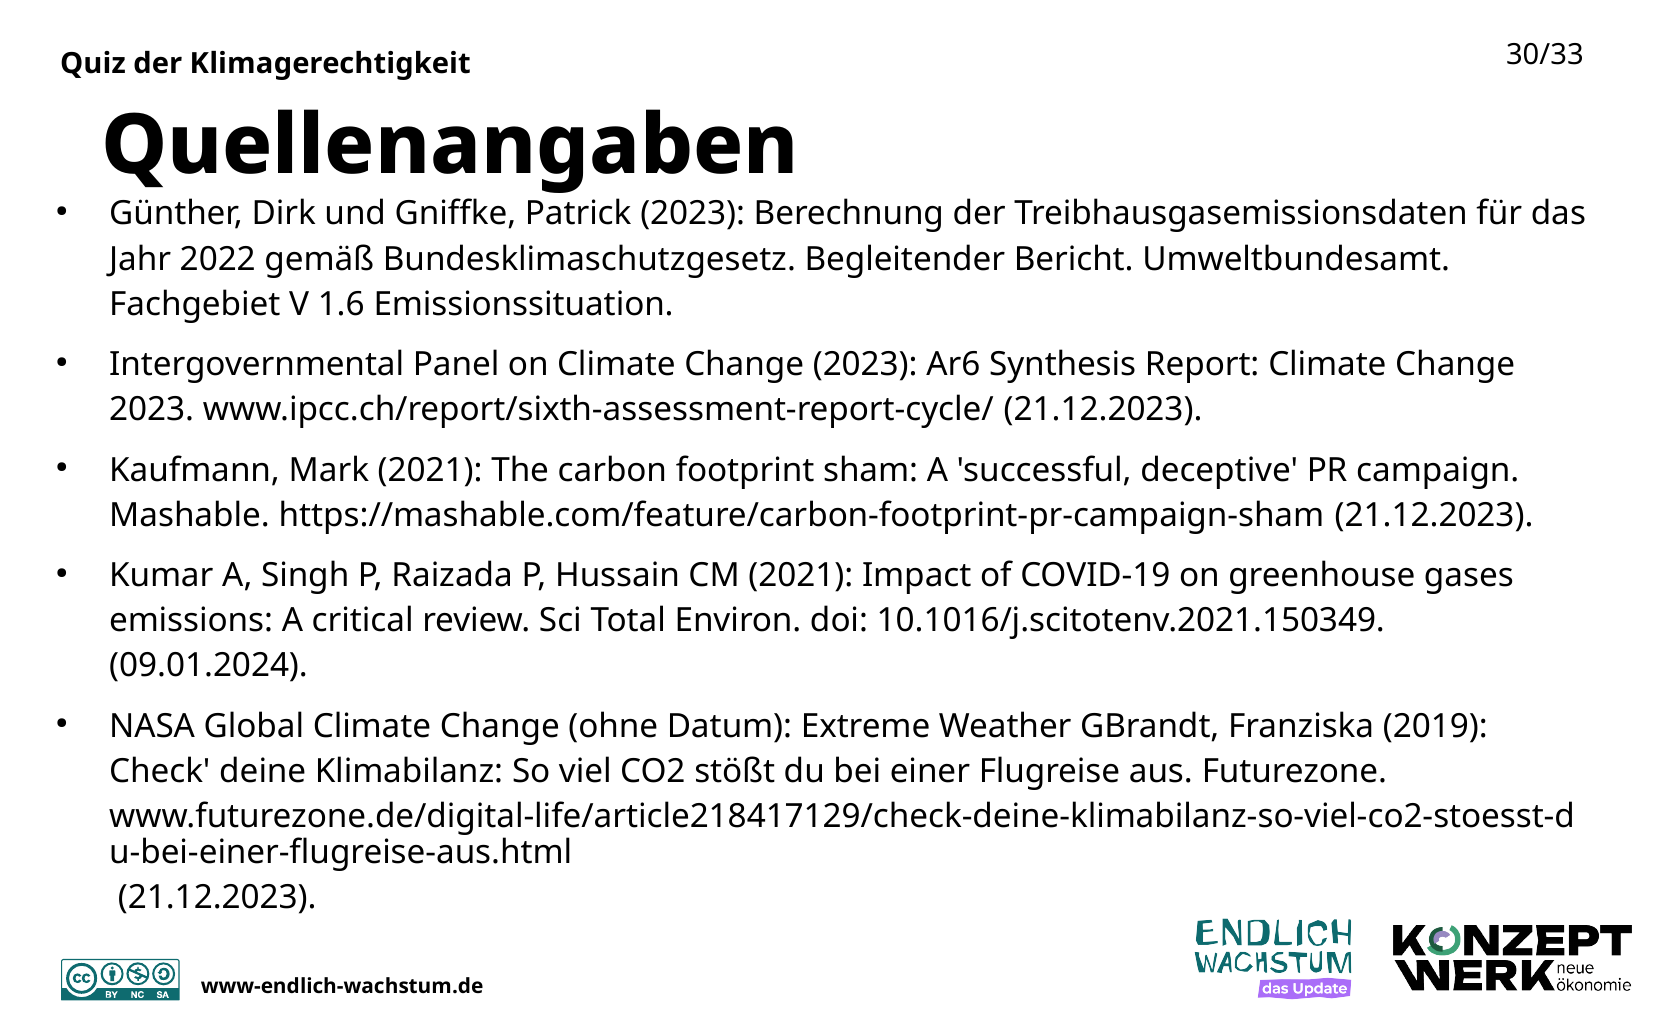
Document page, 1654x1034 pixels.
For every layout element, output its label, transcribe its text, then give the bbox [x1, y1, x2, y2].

title Quellenangaben [101, 84, 1590, 189]
list Günther, Dirk und Gniffke, Patrick (2023): Berechnung der Treibhausgasemissionsdaten für das Jahr 2022 gemäß Bundesklimaschutzgesetz. Begleitender Bericht. Umweltbundesamt. Fachgebiet V 1.6 Emissionssituation. Intergovernmental Panel on Climate Change (2023): Ar6 Synthesis Report: Climate Change 2023. www.ipcc.ch/report/sixth-assessment-report-cycle/ (21.12.2023). Kaufmann, Mark (2021): The carbon footprint sham: A 'successful, deceptive' PR campaign. Mashable. https://mashable.com/feature/carbon-footprint-pr-campaign-sham (21.12.2023). Kumar A, Singh P, Raizada P, Hussain CM (2021): Impact of COVID-19 on greenhouse gases emissions: A critical review. Sci Total Environ. doi: 10.1016/j.scitotenv.2021.150349. (09.01.2024). NASA Global Climate Change (ohne Datum): Extreme Weather GBrandt, Franziska (2019): Check' deine Klimabilanz: So viel CO2 stößt du bei einer Flugreise aus. Futurezone. www.futurezone.de/digital-life/article218417129/check-deine-klimabilanz-so-viel-co2-stoesst-du-bei-einer-flugreise-aus.html (21.12.2023). [38, 189, 1593, 866]
picture [1387, 917, 1636, 997]
picture [1176, 900, 1374, 1011]
